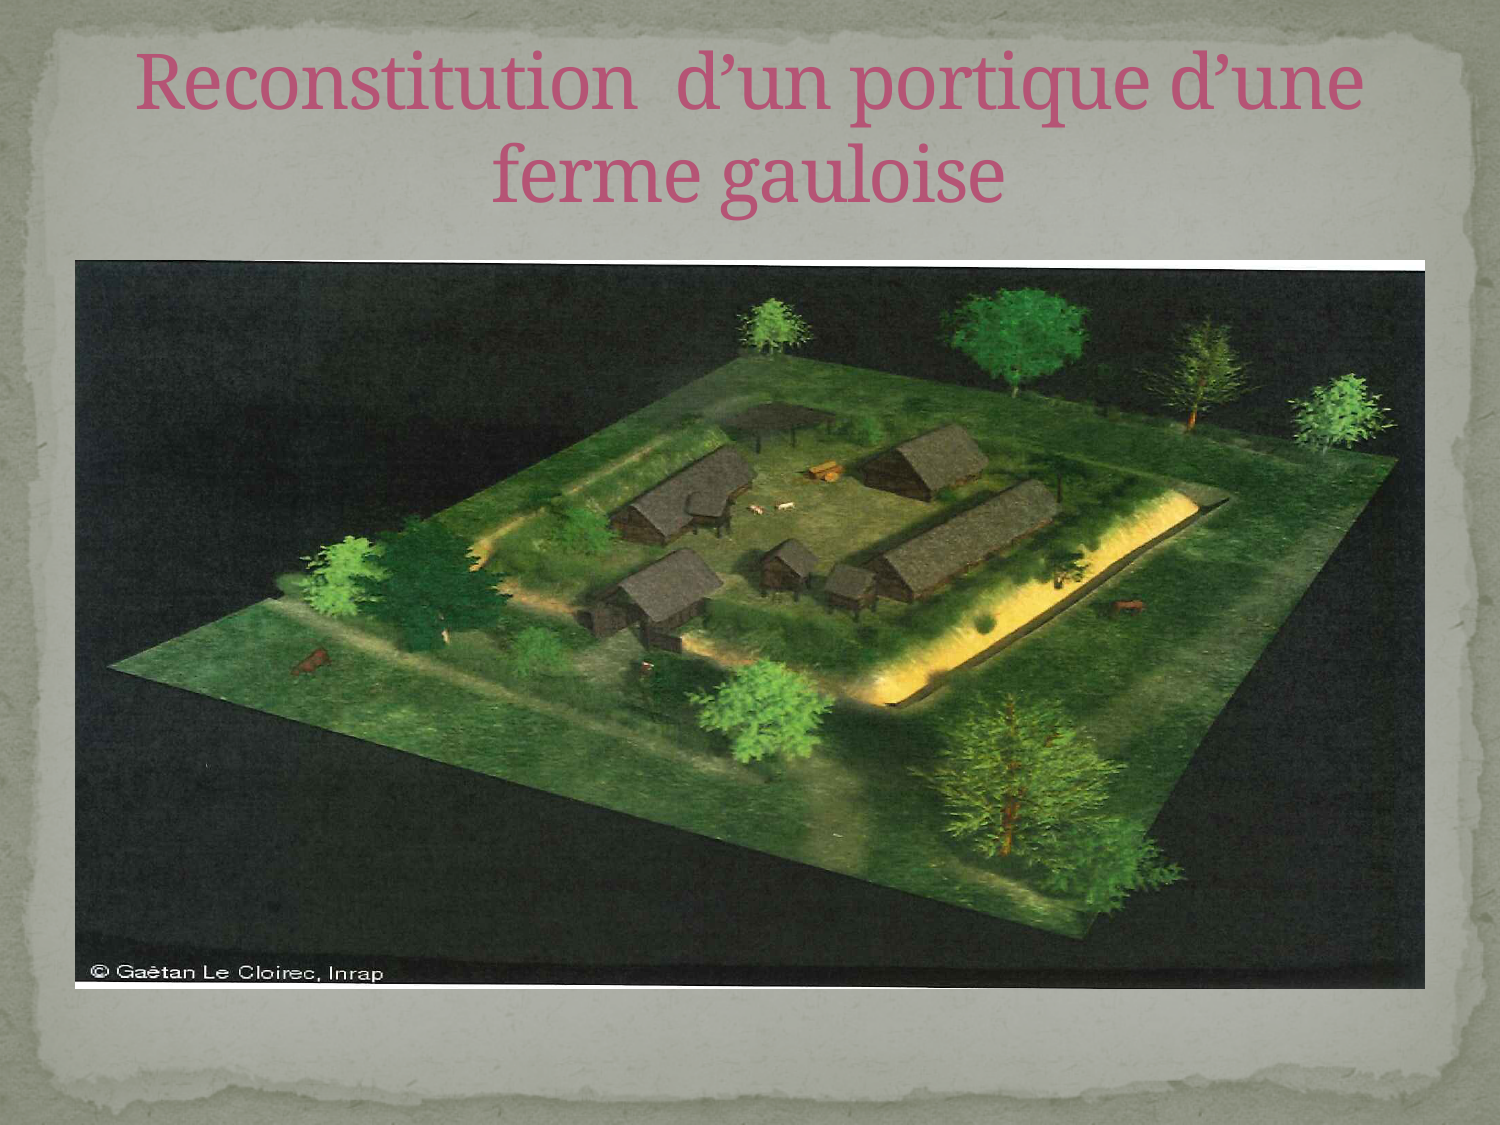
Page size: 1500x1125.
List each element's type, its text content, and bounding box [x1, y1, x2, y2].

title Reconstitution d’un portique d’une ferme gauloise [75, 24, 1425, 225]
picture [75, 260, 1425, 989]
